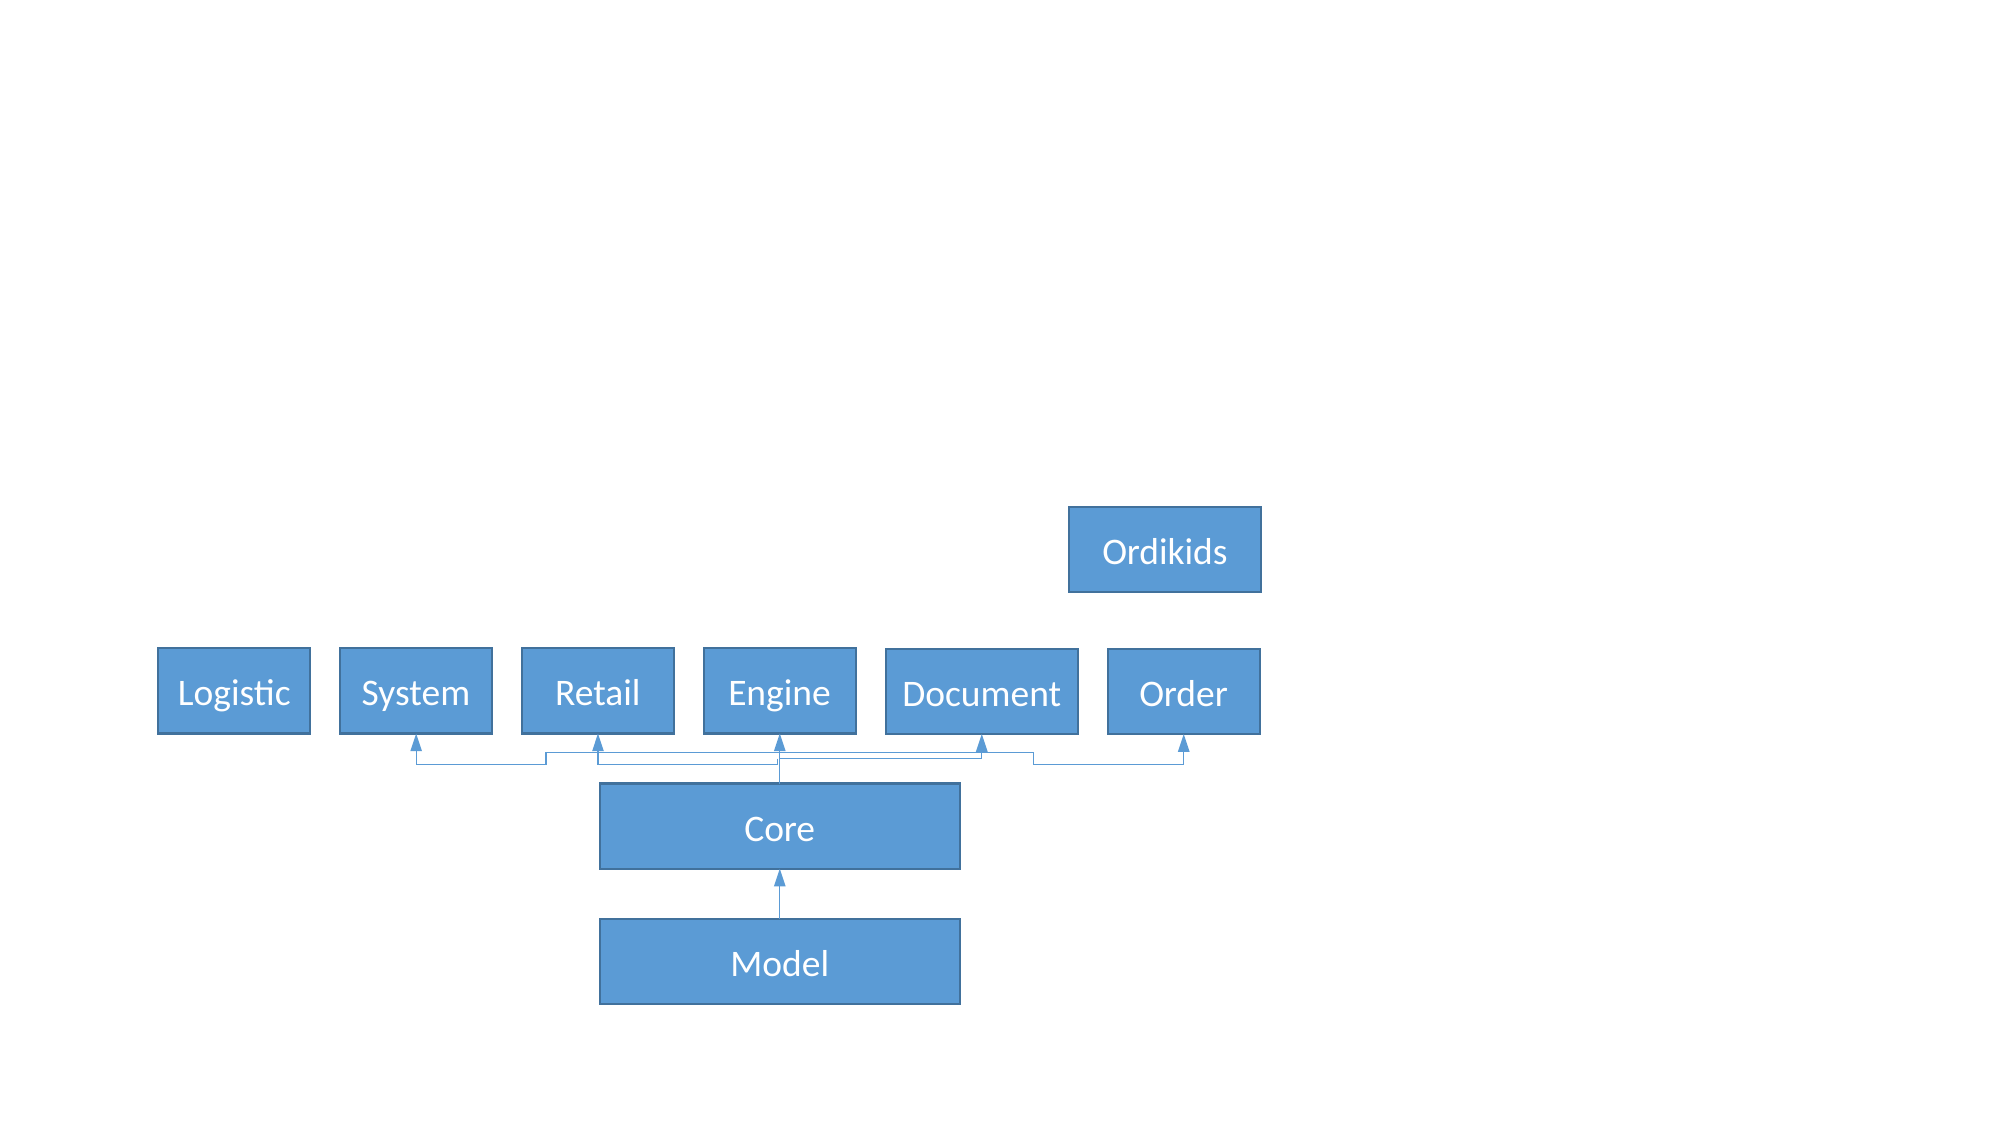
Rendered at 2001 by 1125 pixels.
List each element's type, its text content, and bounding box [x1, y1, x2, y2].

text_box System [340, 648, 492, 734]
text_box Order [1108, 649, 1260, 734]
text_box Document [886, 649, 1078, 734]
text_box Ordikids [1069, 507, 1261, 592]
text_box Model [600, 919, 960, 1004]
text_box Logistic [158, 648, 310, 734]
text_box Core [600, 783, 960, 869]
text_box Retail [522, 648, 674, 734]
text_box Engine [704, 648, 856, 734]
